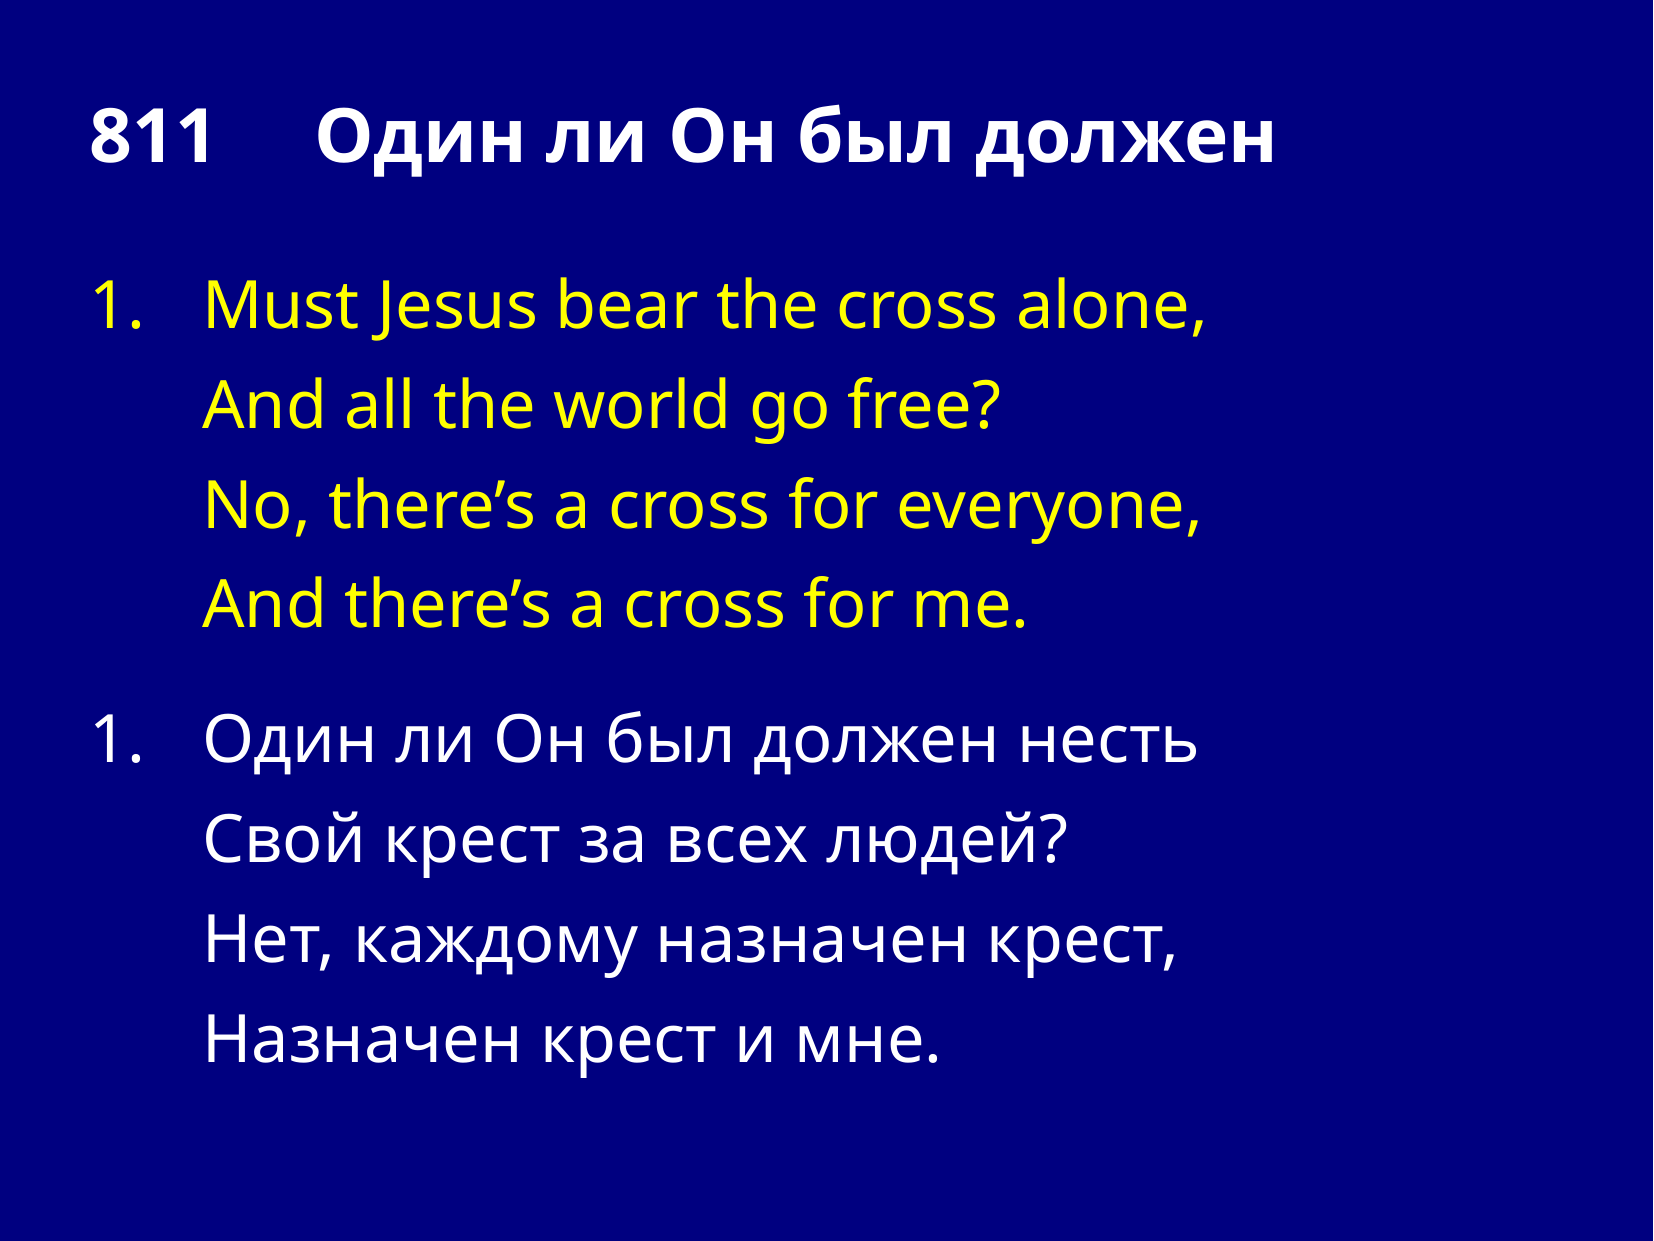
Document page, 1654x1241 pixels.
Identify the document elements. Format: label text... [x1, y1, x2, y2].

text_box 811 Один ли Он был должен [75, 75, 1576, 188]
text_box 1. Must Jesus bear the cross alone, And all the world go free? No, there’s a cross for everyone, And there’s a cross for me. [75, 188, 1576, 638]
text_box 1. Один ли Он был должен несть Свой крест за всех людей? Нет, каждому назначен крест, Назначен крест и мне. [75, 675, 1576, 1163]
